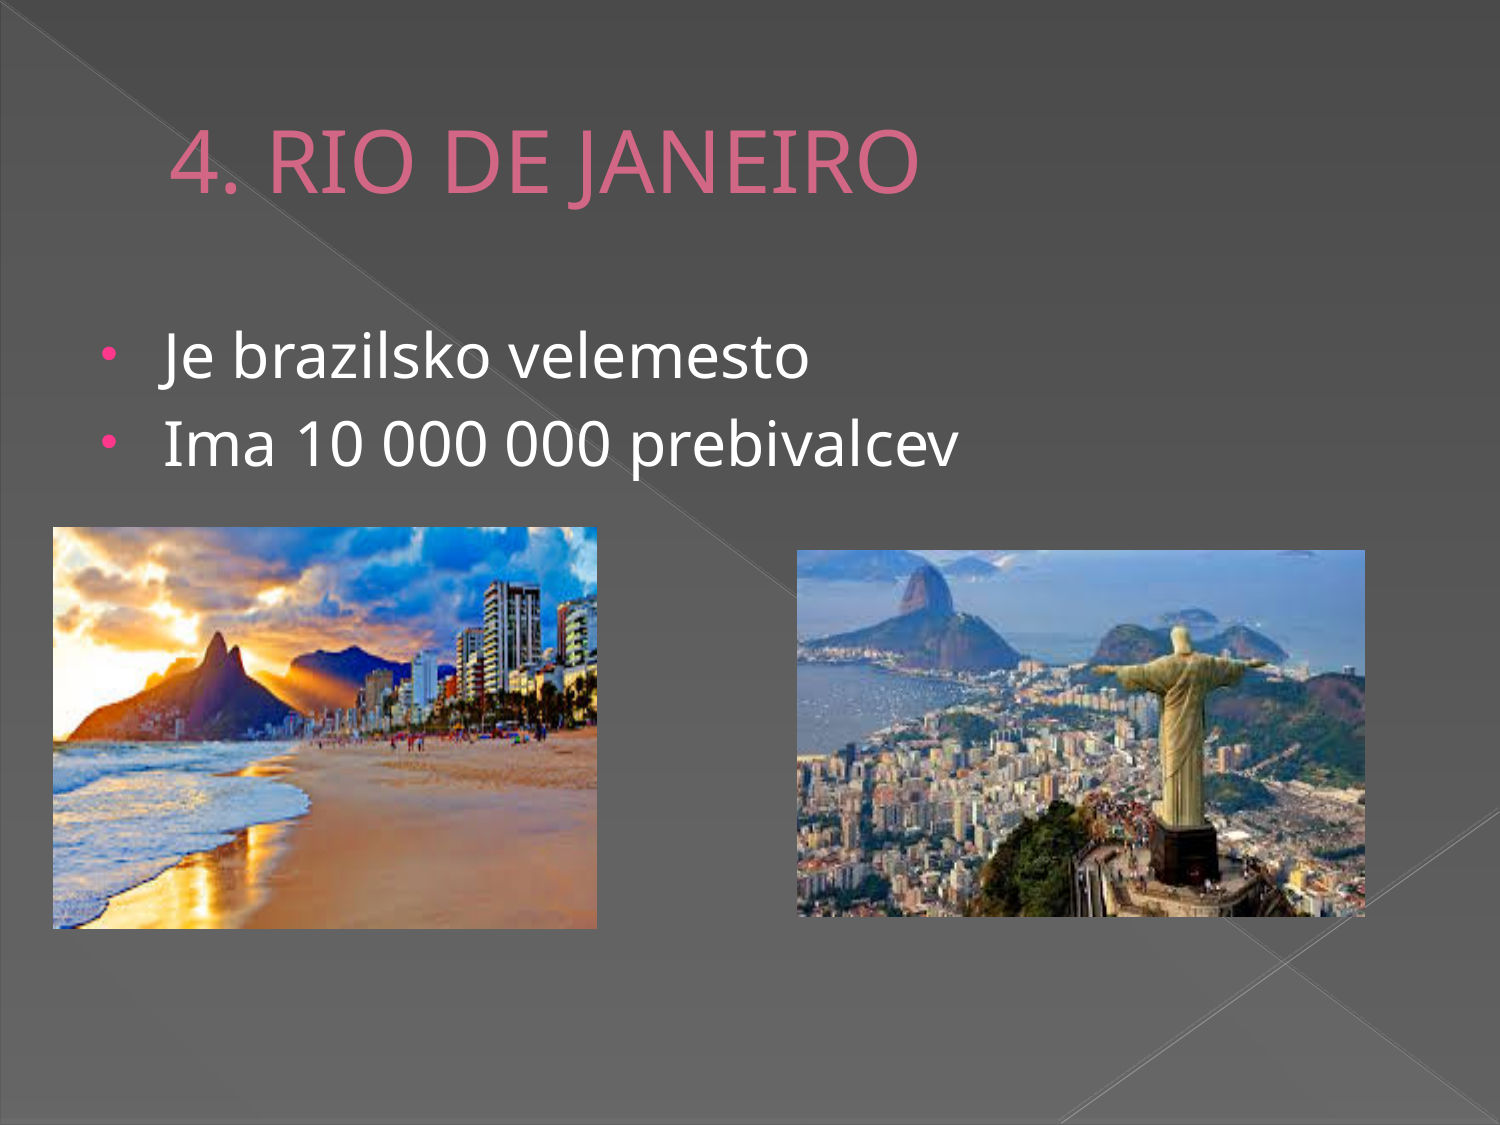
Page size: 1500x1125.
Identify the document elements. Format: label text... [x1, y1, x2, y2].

title 4. RIO DE JANEIRO [75, 43, 1425, 274]
picture [53, 527, 597, 929]
list Je brazilsko velemesto Ima 10 000 000 prebivalcev [75, 308, 1425, 1059]
picture [797, 550, 1365, 917]
